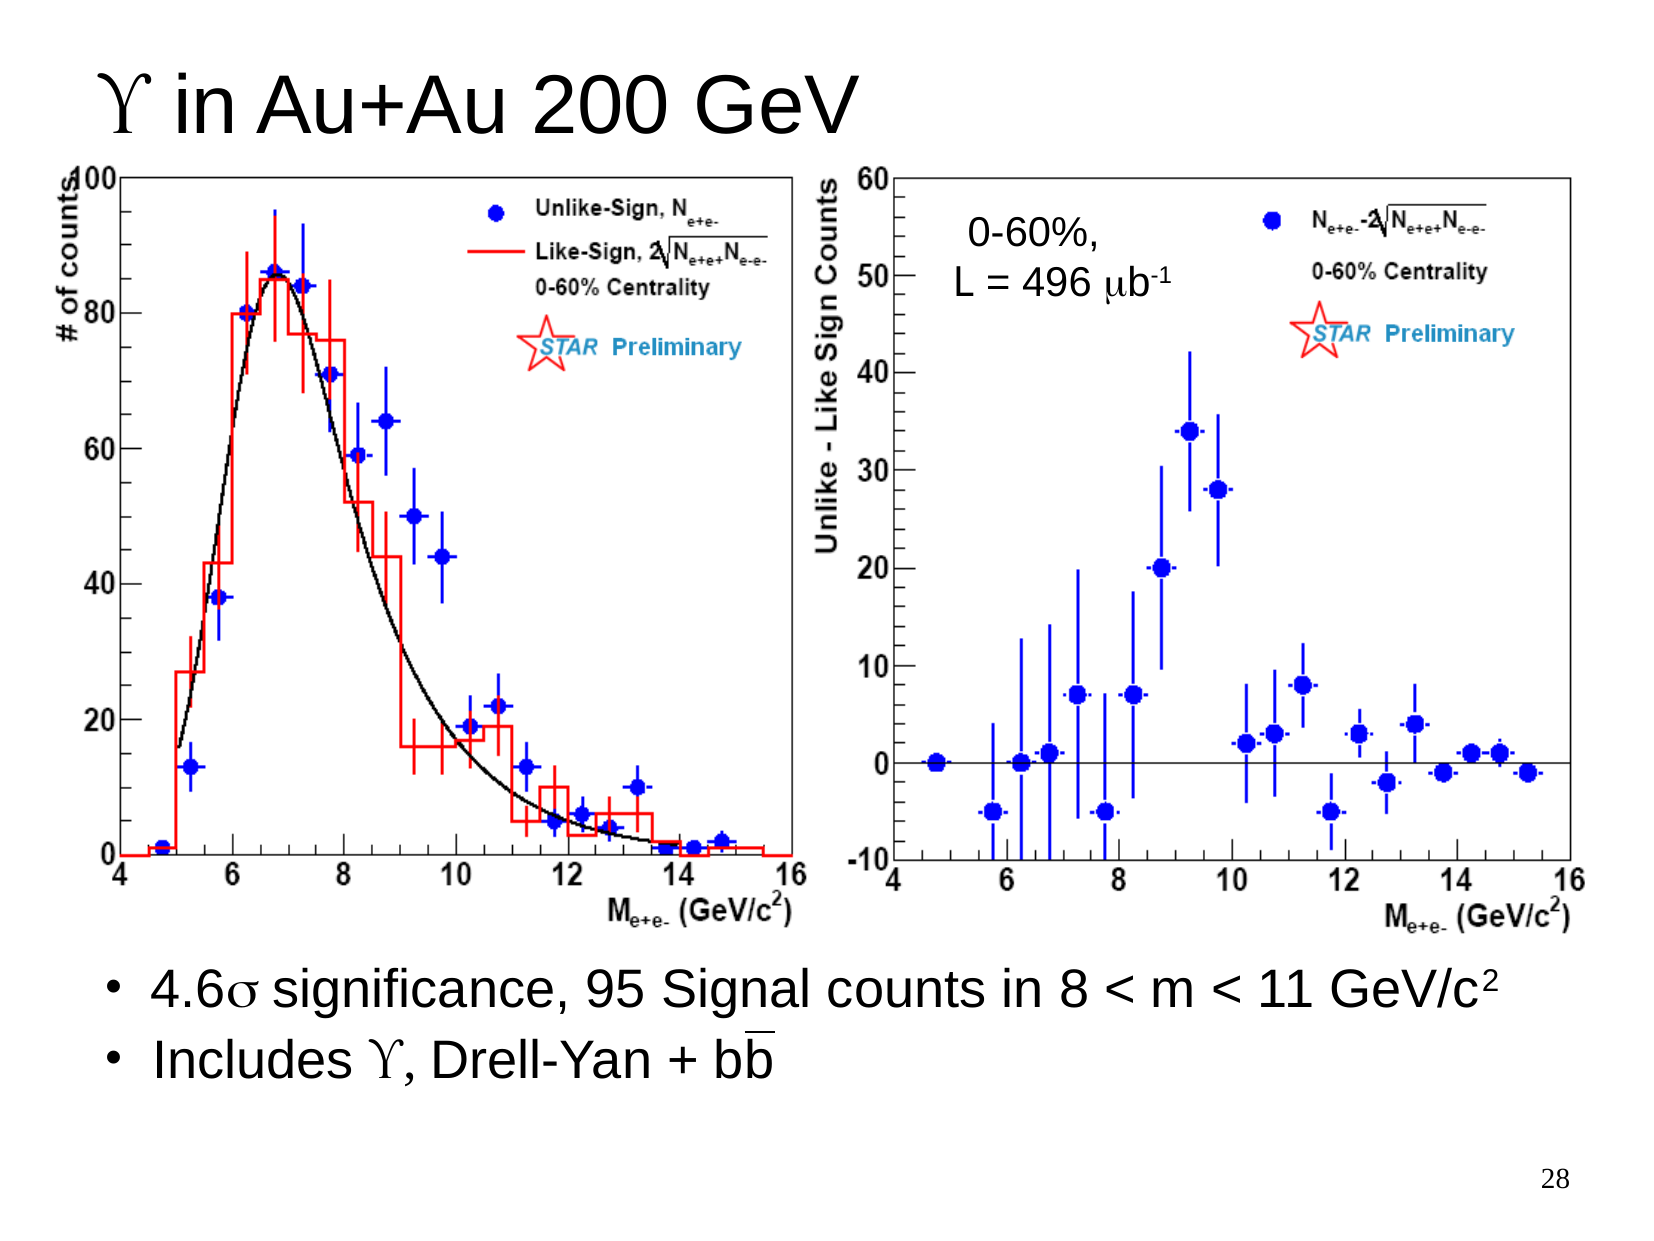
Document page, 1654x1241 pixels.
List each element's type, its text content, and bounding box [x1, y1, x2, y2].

text_box 4.6 significance, 95 Signal counts in 8 < m < 11 GeV/c2 Includes , Drell-Yan + bb [88, 938, 1571, 1098]
picture [513, 306, 748, 375]
picture [1286, 292, 1521, 362]
text_box [37, 93, 1653, 943]
text_box 0-60%, L = 496 b-1 [937, 196, 1187, 313]
title  in Au+Au 200 GeV [82, 41, 1571, 159]
